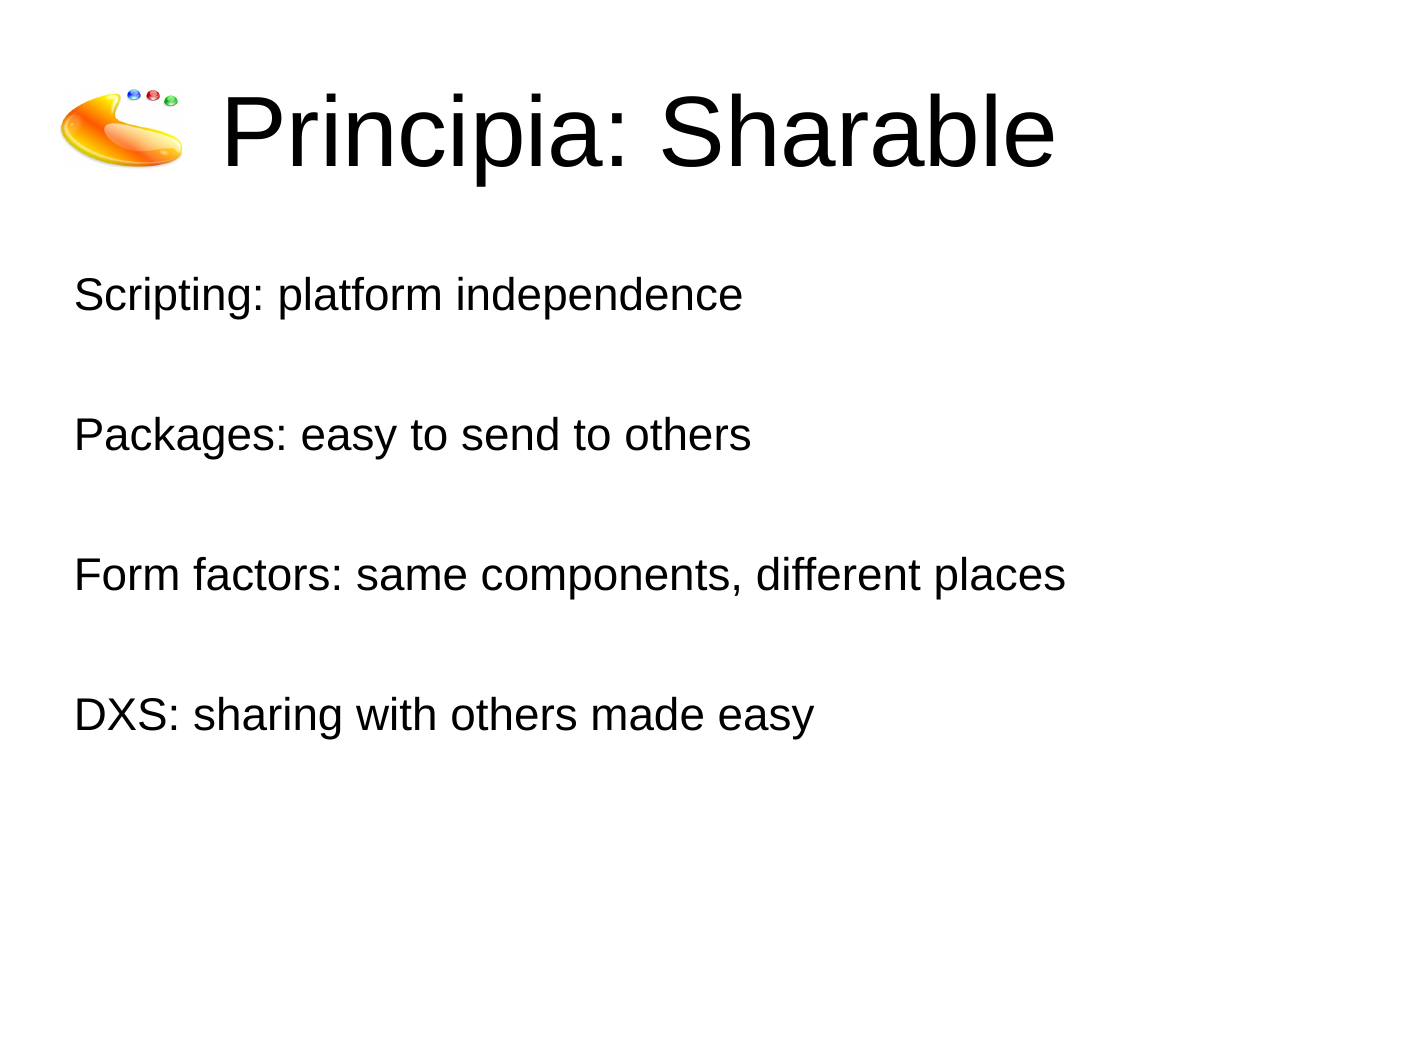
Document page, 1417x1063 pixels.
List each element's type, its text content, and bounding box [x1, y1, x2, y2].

picture [60, 89, 183, 170]
text_box Scripting: platform independence Packages: easy to send to others Form factors: same components, different places DXS: sharing with others made easy [59, 236, 1417, 1034]
text_box Principia: Sharable [205, 68, 1358, 188]
